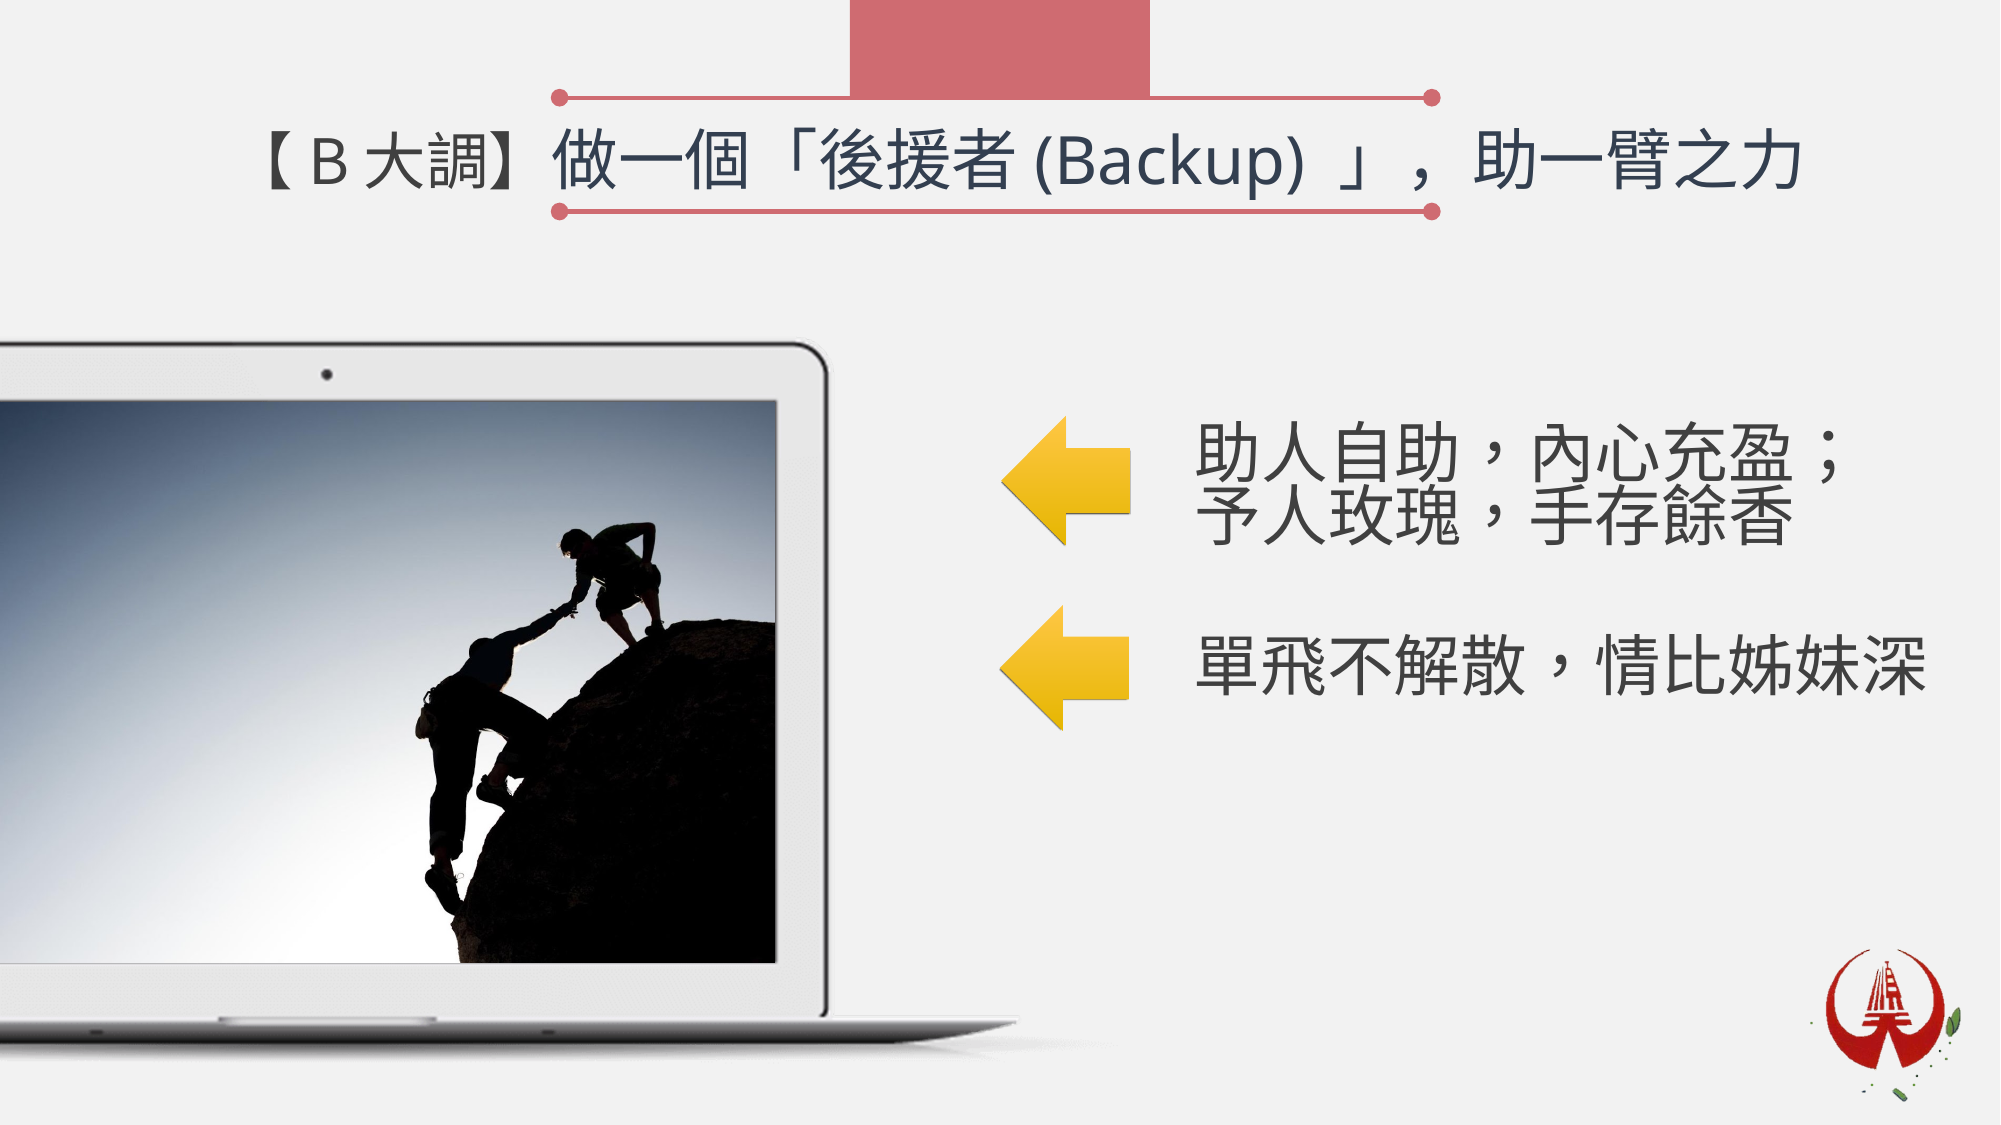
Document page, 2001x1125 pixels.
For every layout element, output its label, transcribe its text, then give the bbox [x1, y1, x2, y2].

picture [0, 336, 1488, 1066]
text_box 助人自助，內心充盈； 予人玫瑰，手存餘香 [1179, 420, 1878, 562]
text_box [550, 88, 569, 107]
text_box [1001, 415, 1131, 546]
text_box 單飛不解散，情比姊妹深 [1178, 633, 1943, 712]
text_box [1423, 88, 1441, 107]
text_box [849, 0, 1150, 96]
text_box [999, 605, 1129, 731]
text_box 【B大調】做一個「後援者(Backup) 」，助一臂之力 [216, 110, 2001, 286]
picture [1799, 941, 1967, 1109]
